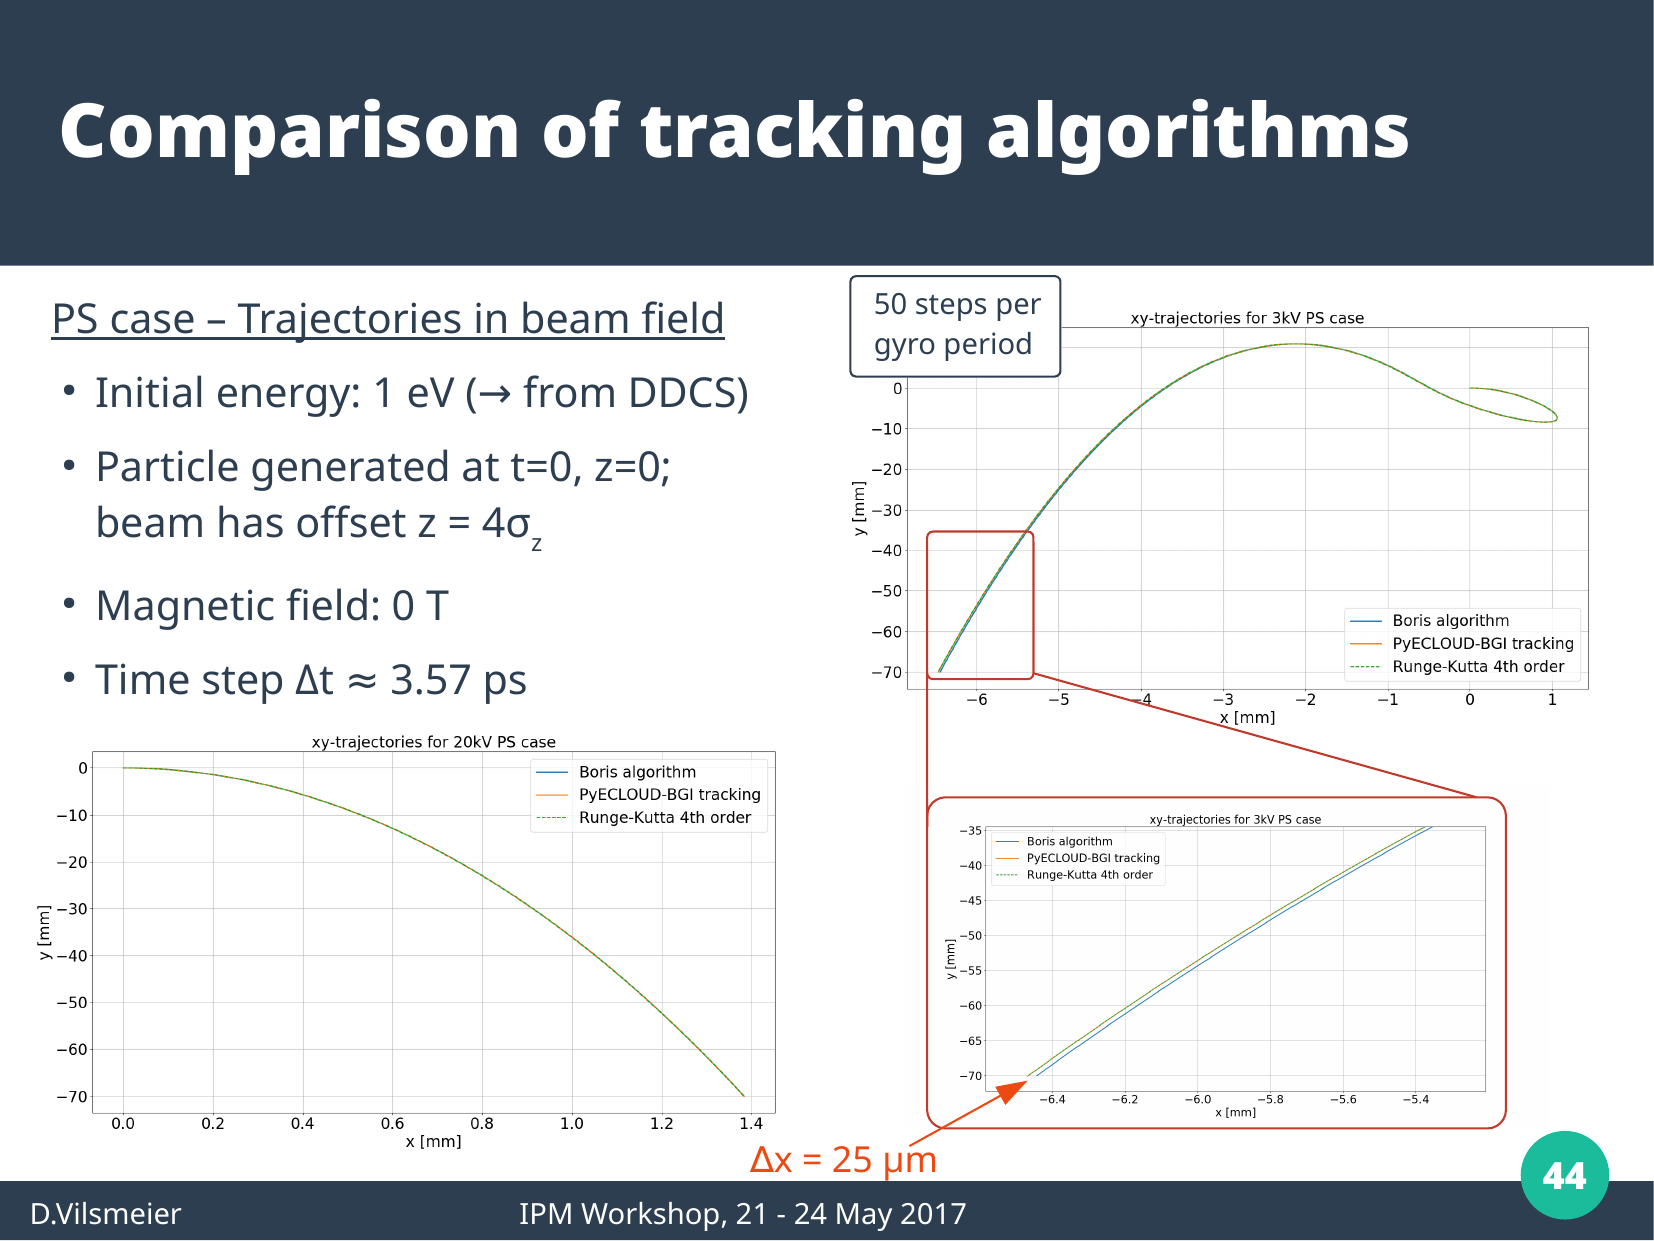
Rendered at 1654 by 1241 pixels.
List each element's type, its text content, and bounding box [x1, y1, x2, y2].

list ∆x = 25 μm [750, 1133, 939, 1205]
picture [929, 799, 1504, 1127]
list 50 steps per gyro period [874, 283, 1059, 375]
list 50 steps per gyro period [874, 283, 1111, 402]
list PS case – Trajectories in beam field Initial energy: 1 eV (→ from DDCS) Particle generated at t=0, z=0; beam has offset z = 4σz Magnetic field: 0 T Time step Δt ≈ 3.57 ps [51, 289, 790, 709]
picture [929, 676, 1264, 740]
picture [1441, 785, 1550, 1129]
picture [929, 533, 1032, 678]
picture [0, 271, 1654, 1164]
title Comparison of tracking algorithms [59, 49, 1595, 207]
text_box [852, 278, 1059, 375]
picture [905, 785, 938, 1129]
picture [929, 785, 1464, 804]
